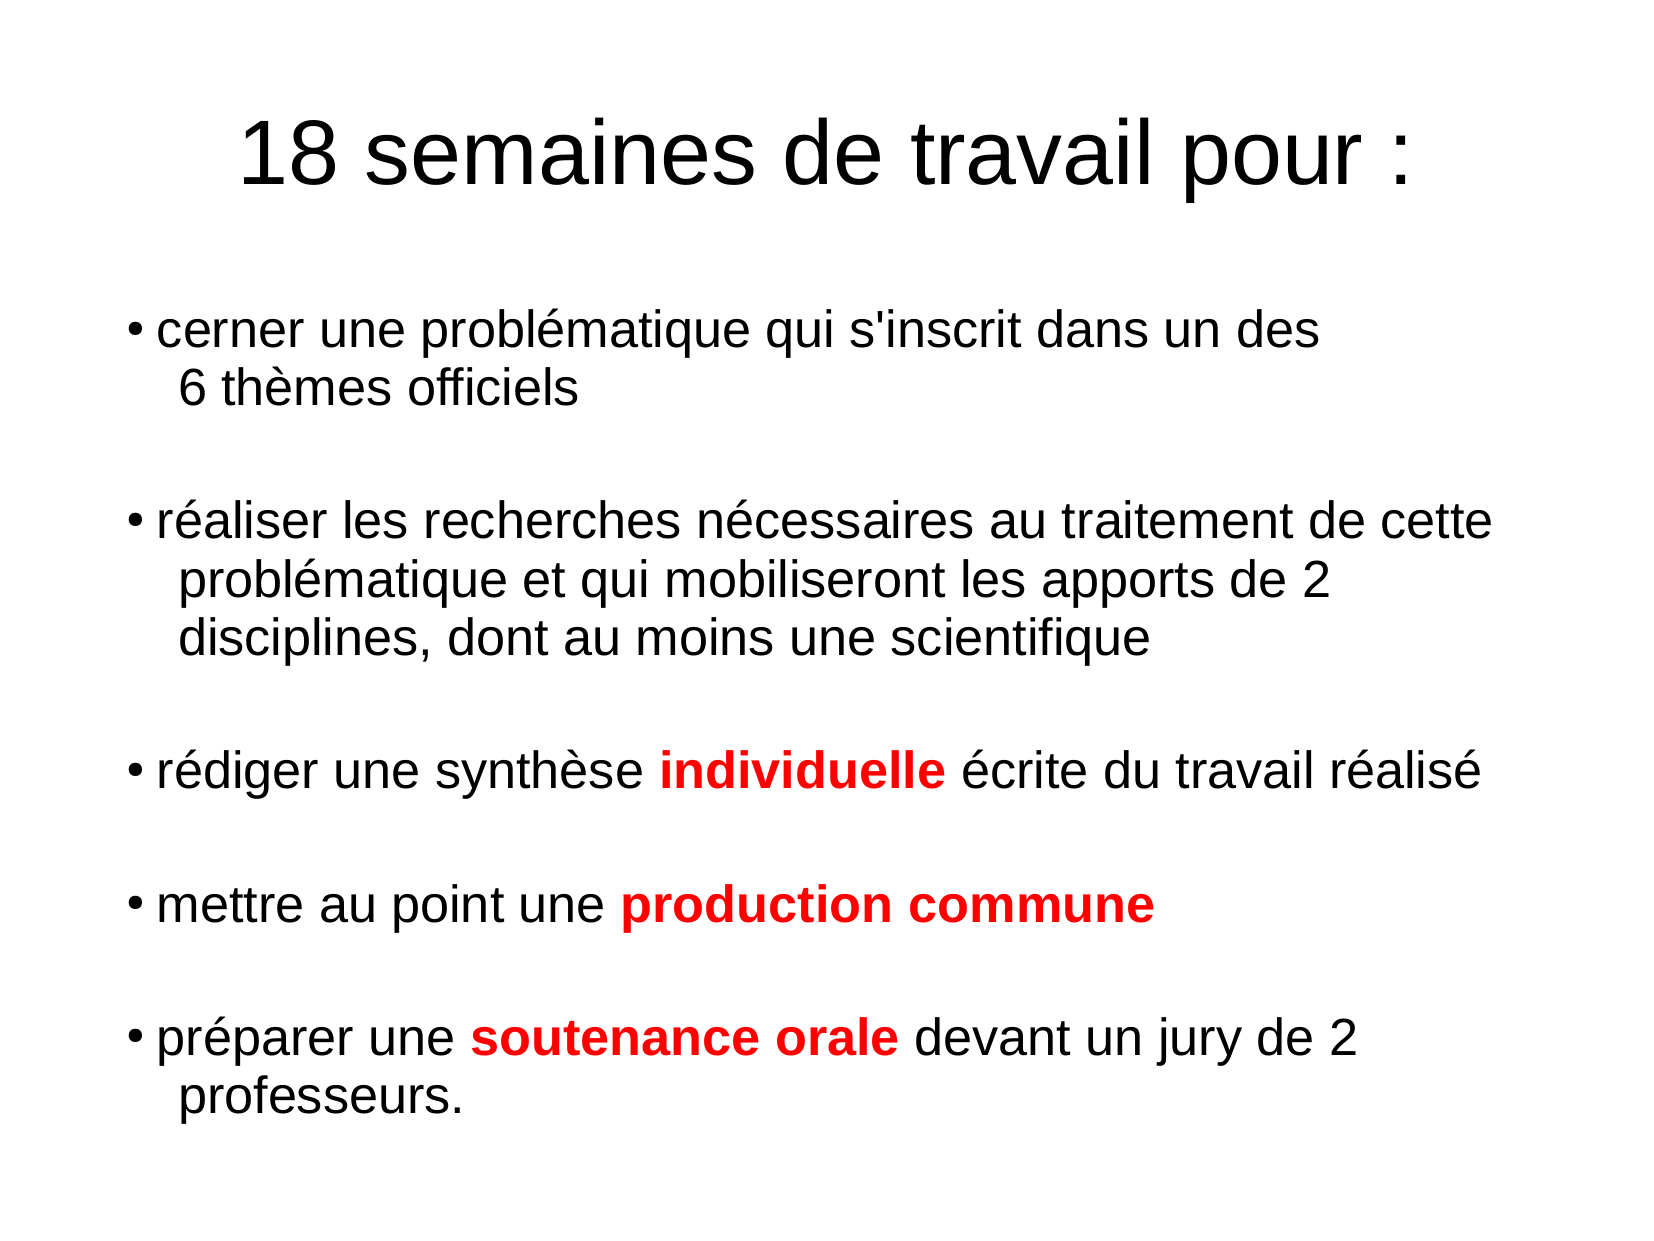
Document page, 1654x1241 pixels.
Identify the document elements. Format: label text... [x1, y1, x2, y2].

title 18 semaines de travail pour : [82, 49, 1571, 257]
list cerner une problématique qui s'inscrit dans un des 6 thèmes officiels réaliser les recherches nécessaires au traitement de cette problématique et qui mobiliseront les apports de 2 disciplines, dont au moins une scientifique rédiger une synthèse individuelle écrite du travail réalisé mettre au point une production commune préparer une soutenance orale devant un jury de 2 professeurs. [95, 225, 1525, 1127]
